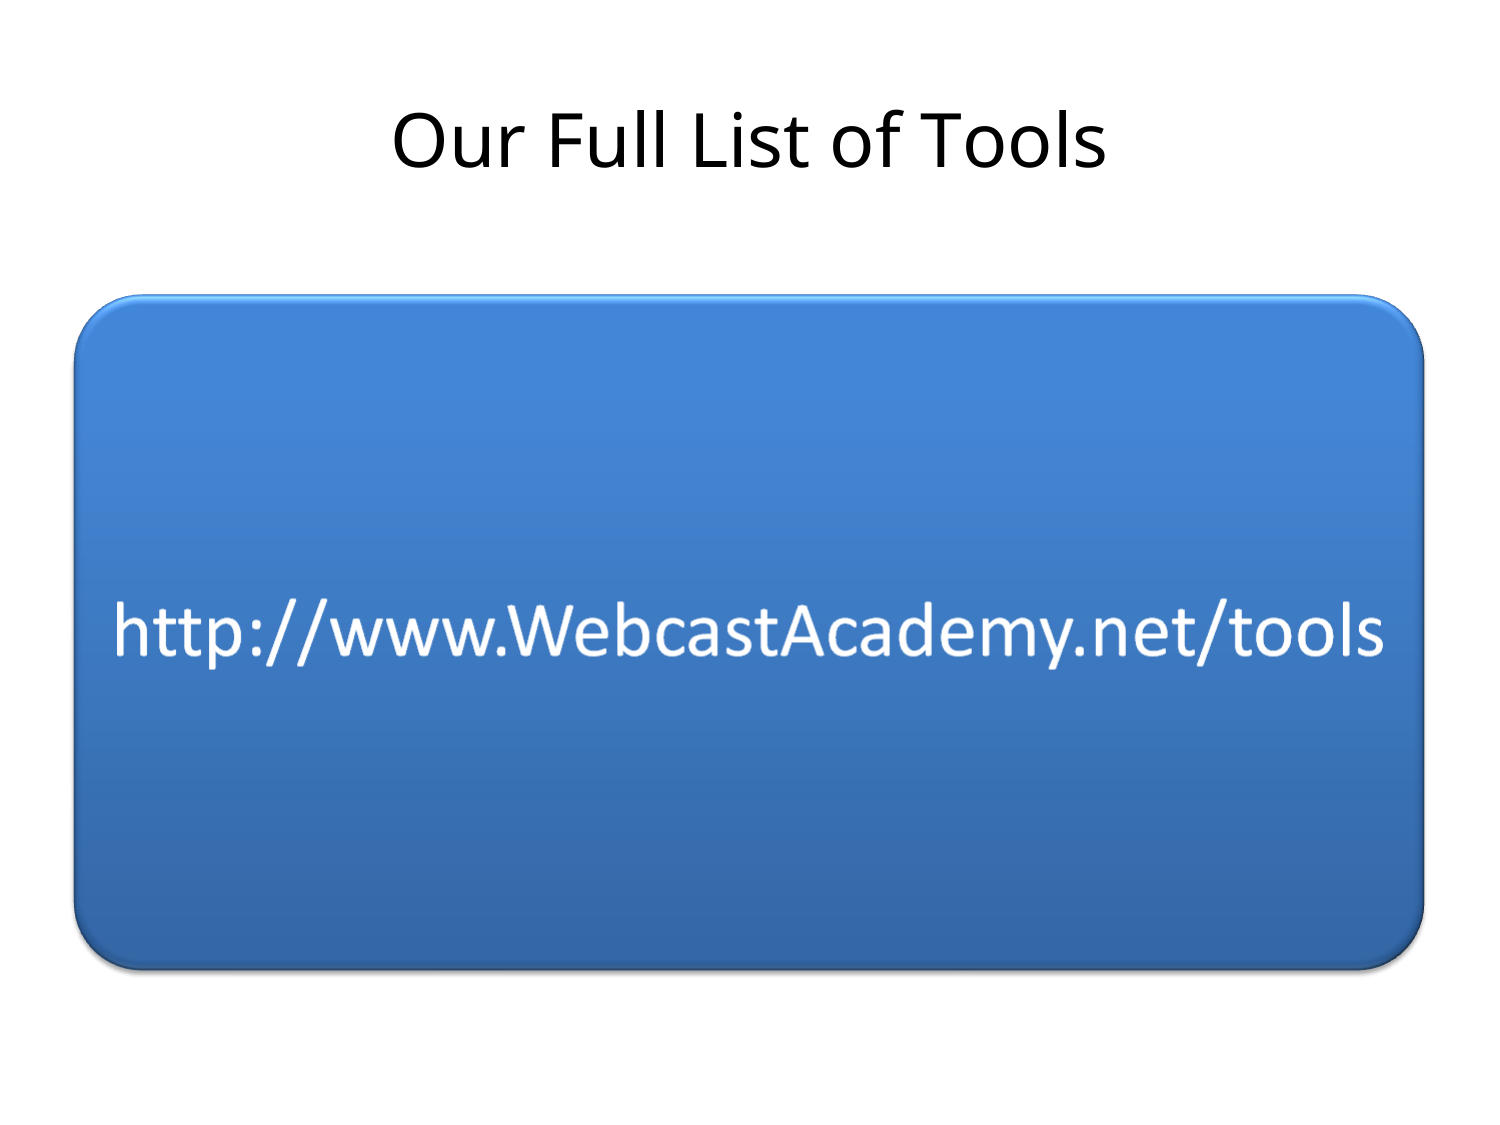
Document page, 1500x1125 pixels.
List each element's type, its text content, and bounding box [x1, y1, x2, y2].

text_box Our Full List of Tools [75, 45, 1426, 233]
picture [54, 261, 1443, 1007]
